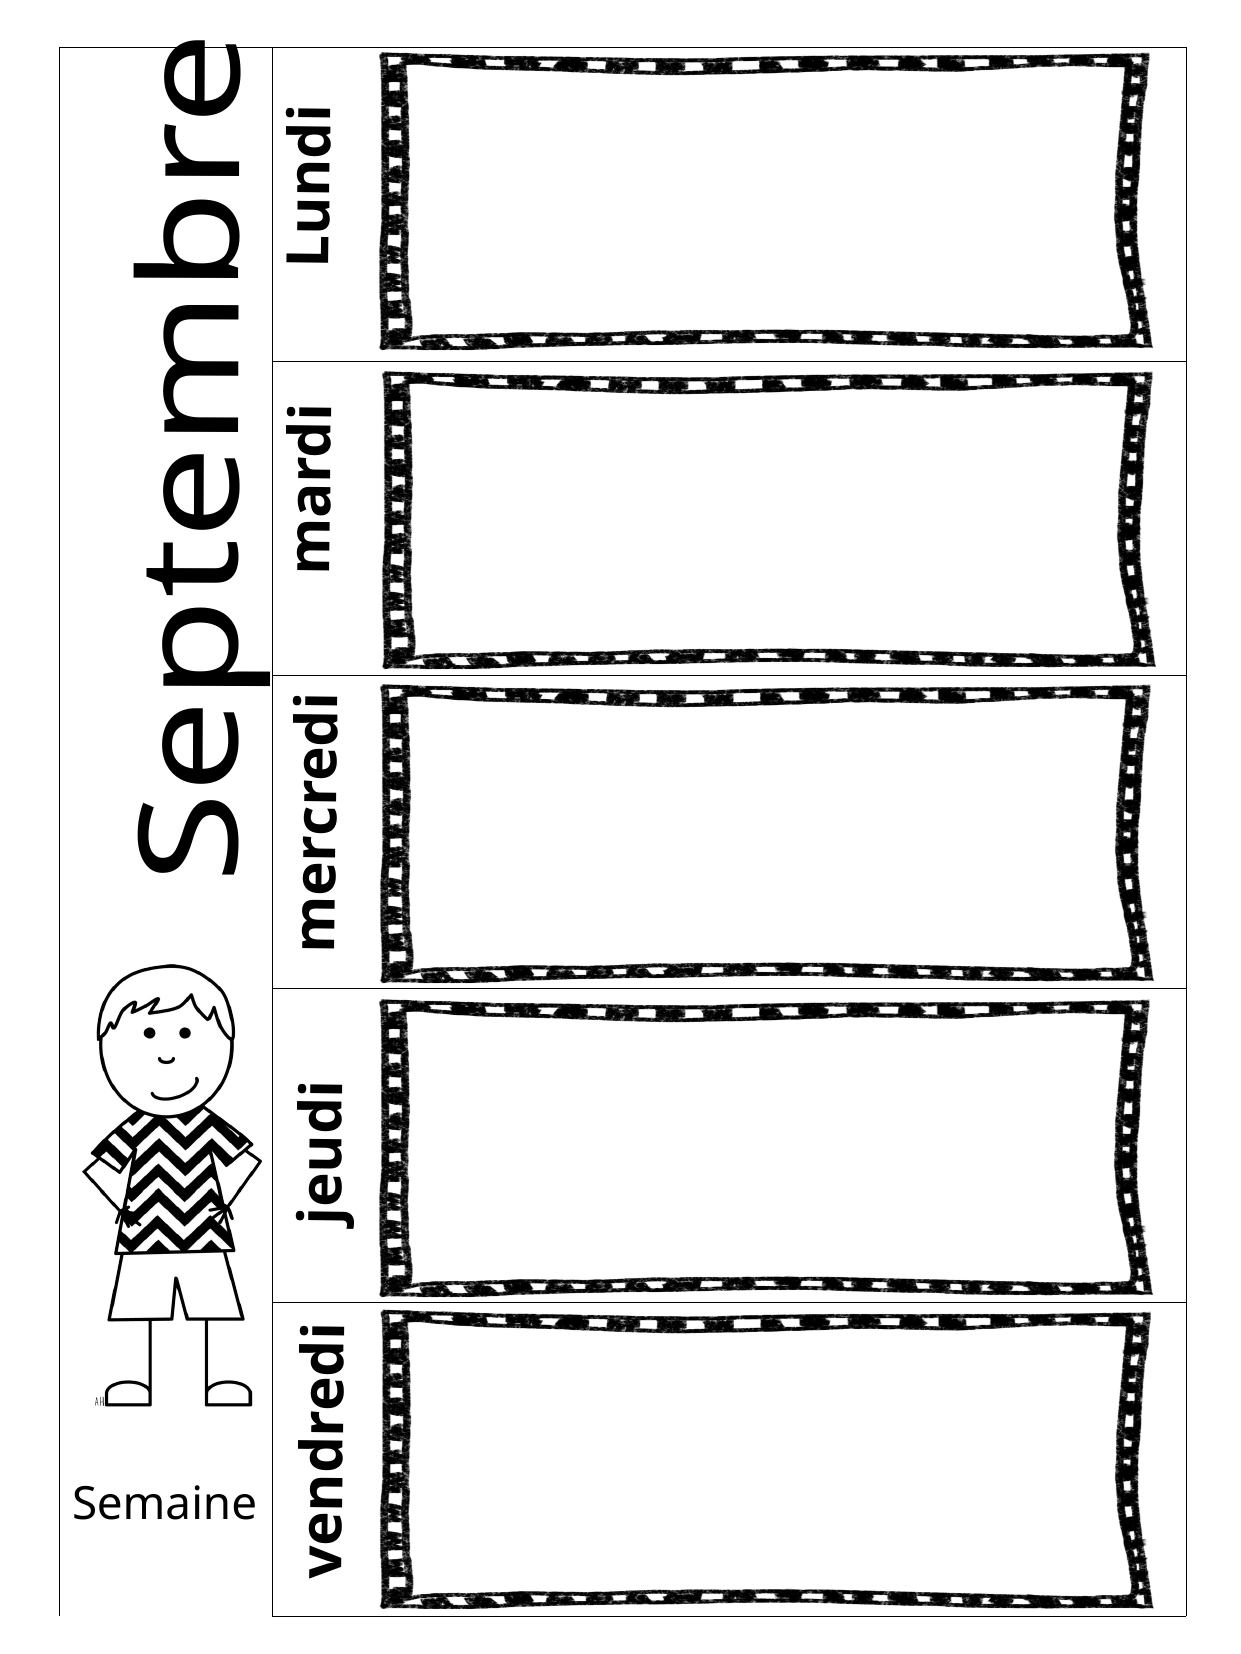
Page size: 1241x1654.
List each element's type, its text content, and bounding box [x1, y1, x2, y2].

text_box vendredi [271, 1334, 364, 1595]
text_box mercredi [264, 702, 362, 969]
picture [82, 964, 262, 1418]
table_cell [273, 676, 1186, 988]
table_header [205, 48, 230, 83]
picture [364, 679, 1159, 989]
text_box Semaine [57, 1463, 249, 1548]
picture [363, 47, 1158, 357]
table_header [60, 48, 272, 1616]
text_box Lundi [259, 111, 355, 284]
picture [364, 1305, 1159, 1616]
table_cell [273, 989, 1186, 1302]
table_header [273, 48, 1186, 361]
text_box Septembre [82, 82, 240, 899]
picture [366, 366, 1161, 675]
table_header [174, 55, 195, 82]
picture [363, 994, 1158, 1303]
table_cell [273, 362, 1186, 675]
text_box jeudi [271, 1064, 363, 1241]
table_cell [273, 1303, 1186, 1616]
text_box mardi [259, 418, 355, 591]
table_cell [273, 1594, 495, 1616]
table_cell [273, 1240, 363, 1302]
